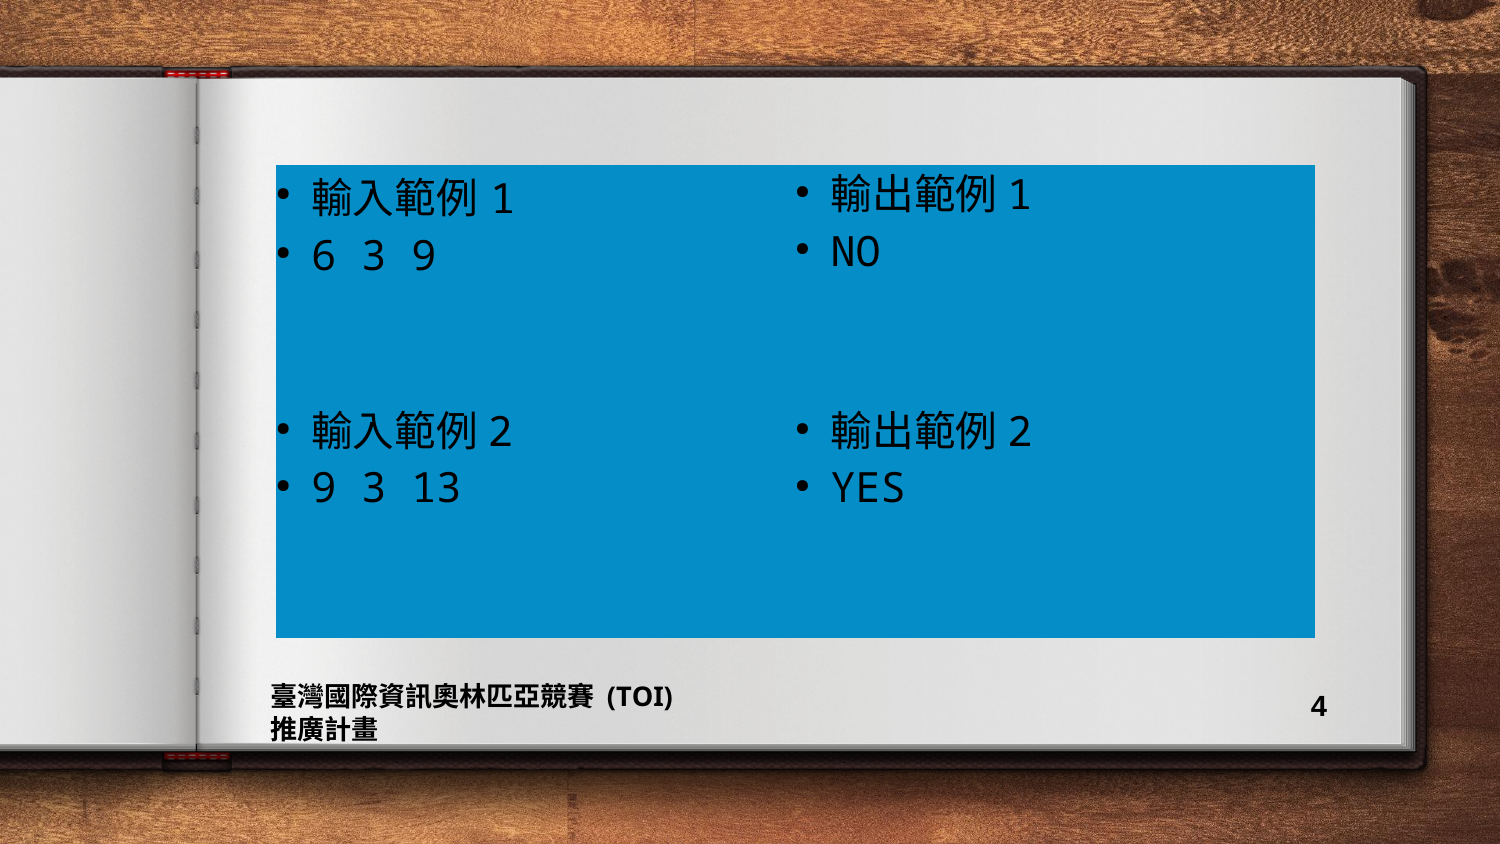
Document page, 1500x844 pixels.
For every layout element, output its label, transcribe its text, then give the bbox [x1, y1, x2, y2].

text_box 4 [1295, 672, 1386, 737]
table_header 輸出範例1 NO [795, 165, 1315, 401]
table_cell 輸出範例2 YES [795, 401, 1315, 638]
table_header 輸入範例1 6 3 9 [276, 165, 795, 401]
table_cell 輸入範例2 9 3 13 [276, 401, 795, 638]
